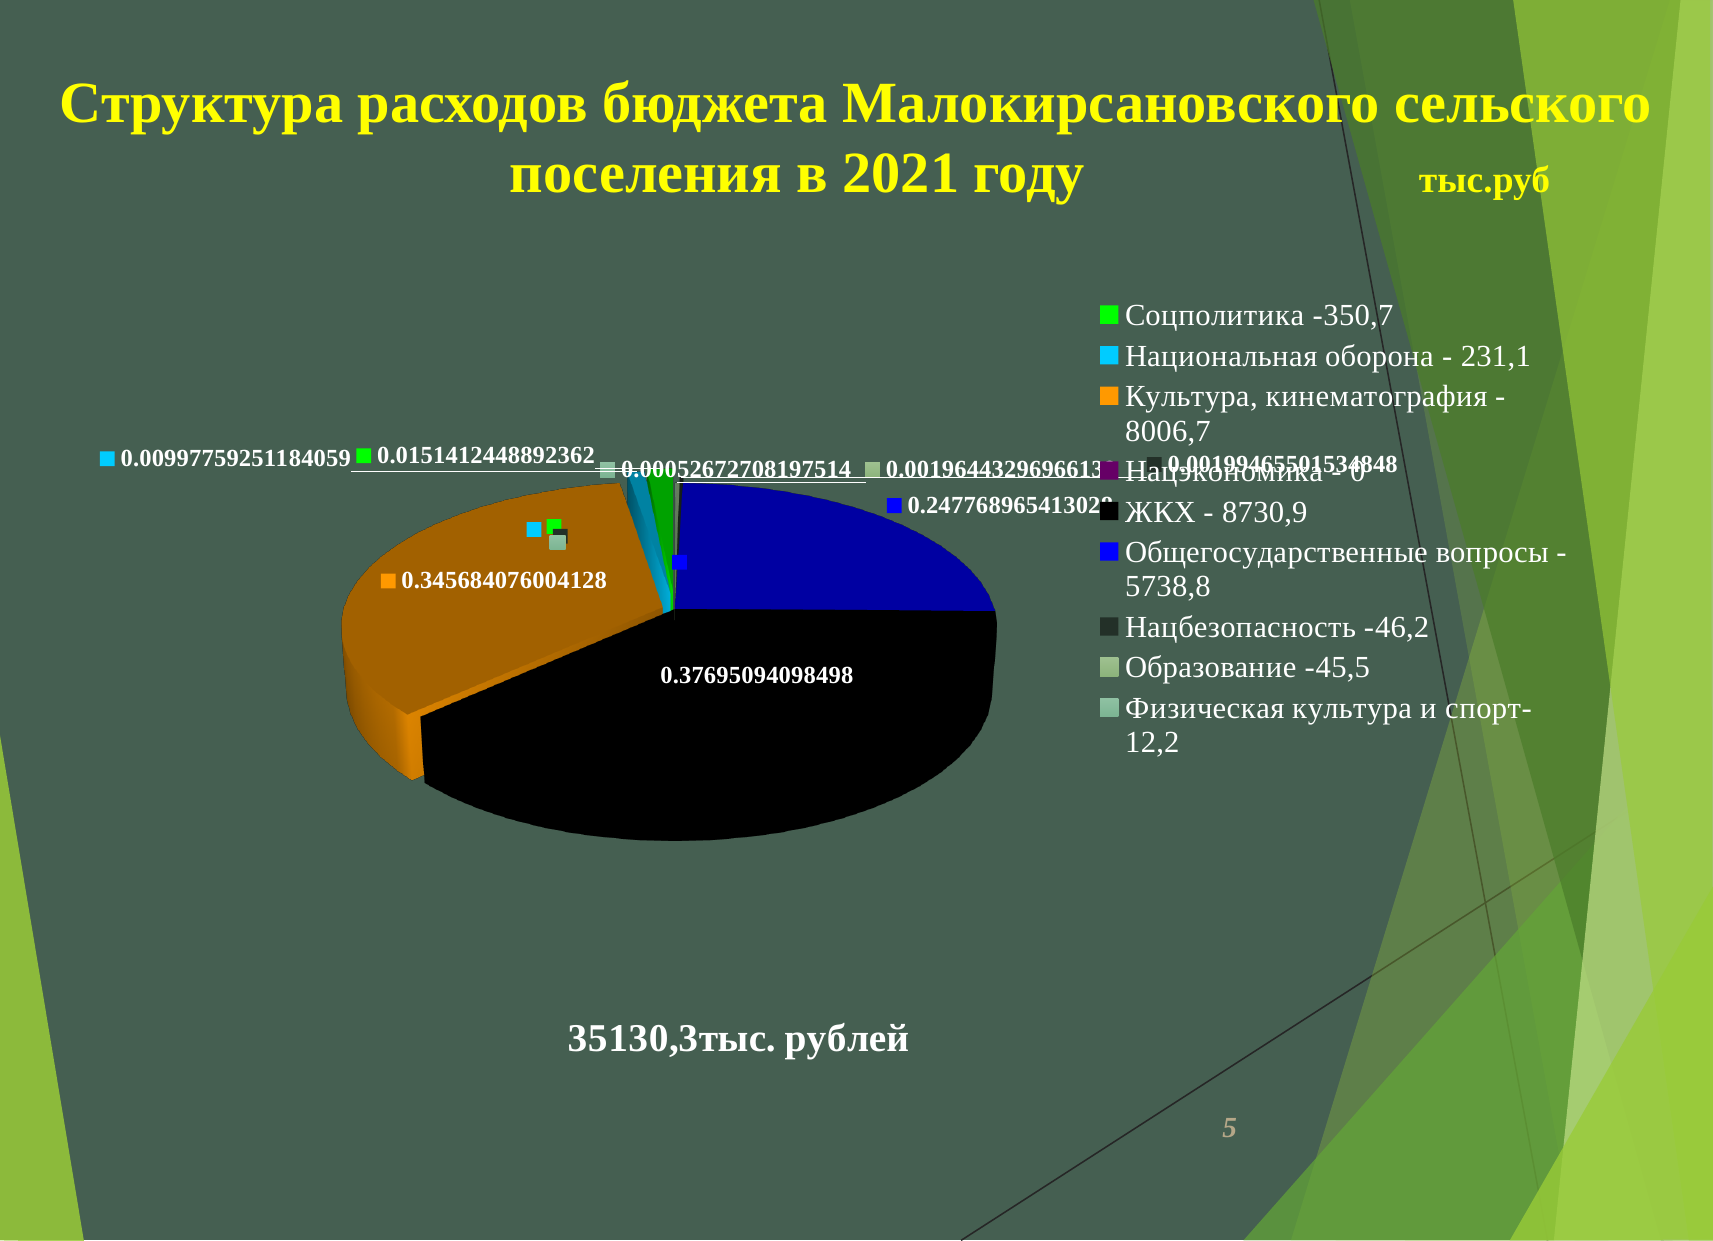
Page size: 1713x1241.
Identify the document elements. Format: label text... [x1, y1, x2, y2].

text_box [1207, 1110, 1304, 1159]
chart [96, 273, 1581, 1110]
text_box Структура расходов бюджета Малокирсановского сельского поселения в 2021 году тыс.руб [42, 55, 1685, 214]
